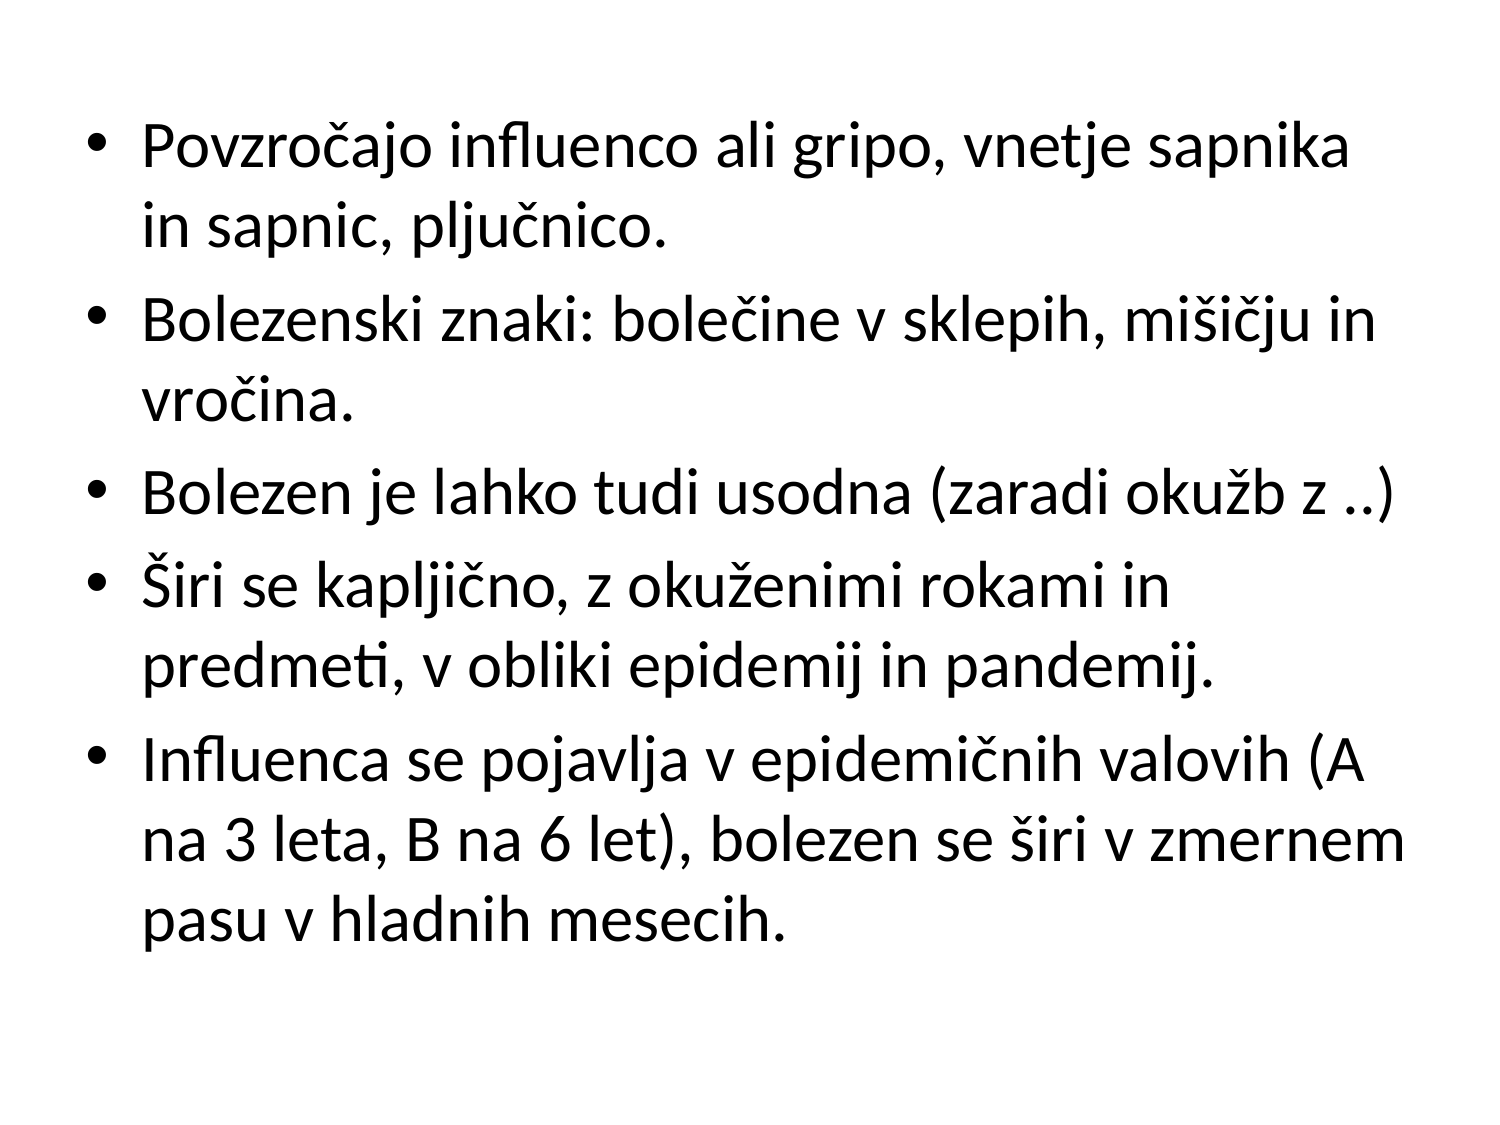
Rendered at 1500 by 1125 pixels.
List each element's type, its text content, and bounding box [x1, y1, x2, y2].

list Povzročajo influenco ali gripo, vnetje sapnika in sapnic, pljučnico. Bolezenski znaki: bolečine v sklepih, mišičju in vročina. Bolezen je lahko tudi usodna (zaradi okužb z ..) Širi se kapljično, z okuženimi rokami in predmeti, v obliki epidemij in pandemij. Influenca se pojavlja v epidemičnih valovih (A na 3 leta, B na 6 let), bolezen se širi v zmernem pasu v hladnih mesecih. [70, 93, 1425, 1005]
